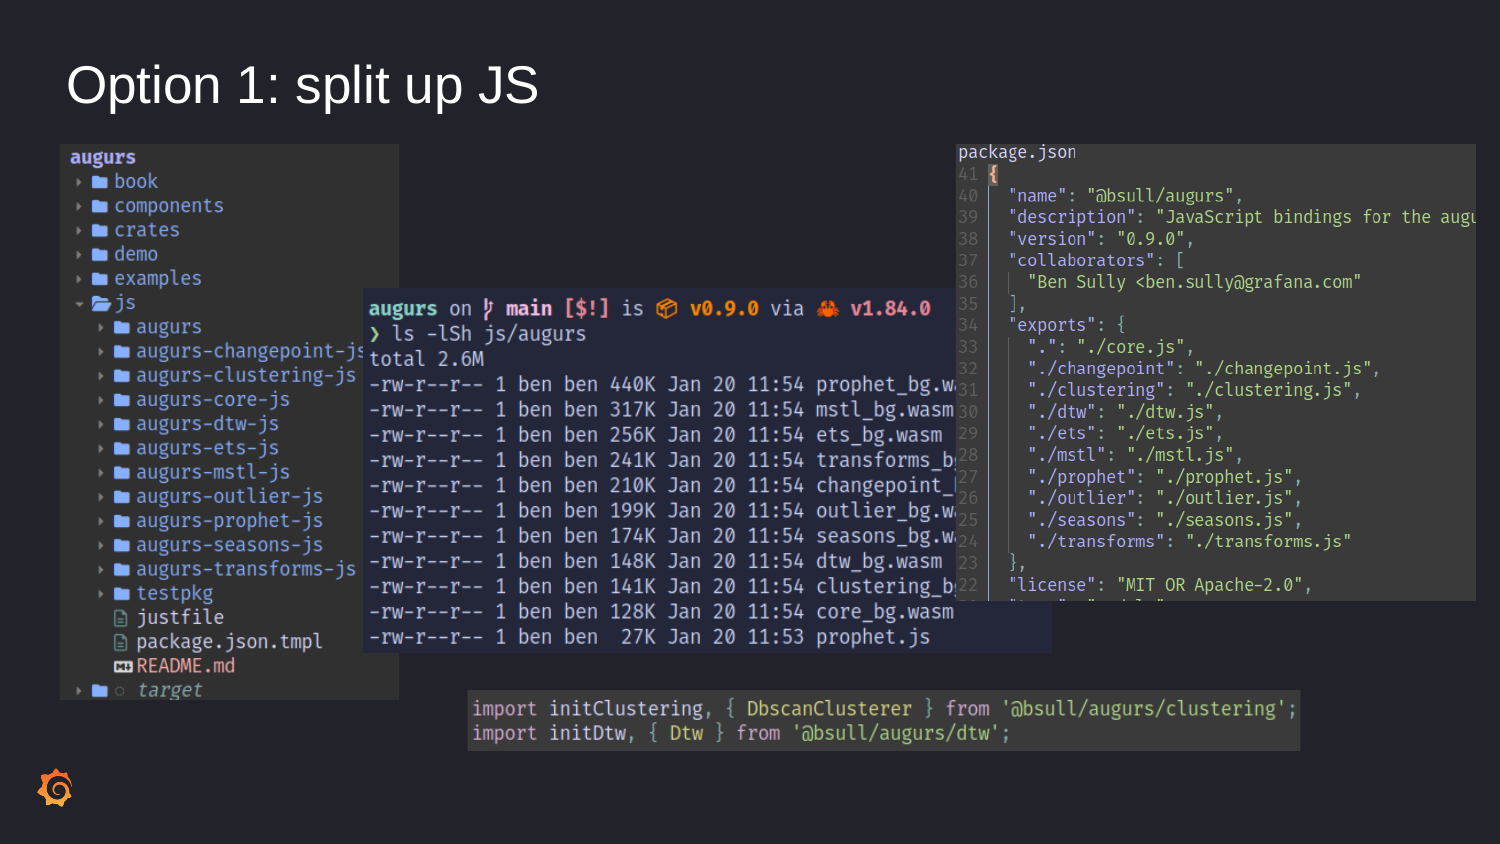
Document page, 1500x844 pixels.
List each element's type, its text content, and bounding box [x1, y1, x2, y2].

picture [37, 768, 72, 807]
picture [59, 144, 1476, 700]
picture [467, 690, 1301, 751]
title Option 1: split up JS [51, 35, 1449, 130]
